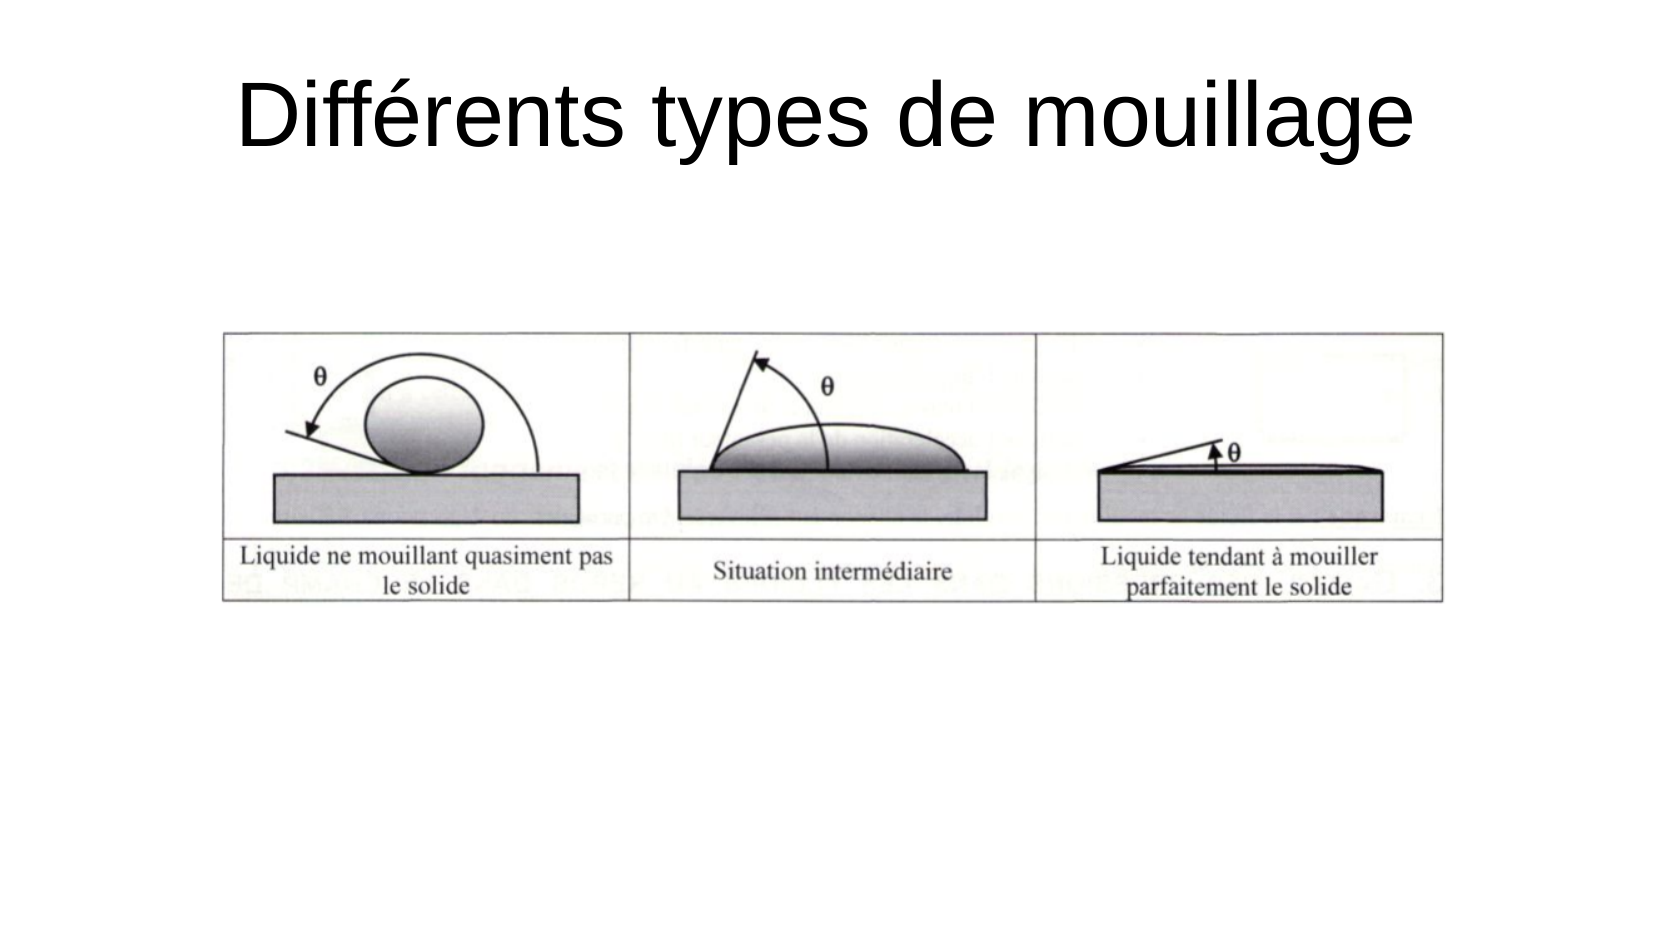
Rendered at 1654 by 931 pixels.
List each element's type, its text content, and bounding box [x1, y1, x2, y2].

title Différents types de mouillage [82, 37, 1571, 193]
picture [212, 320, 1452, 616]
